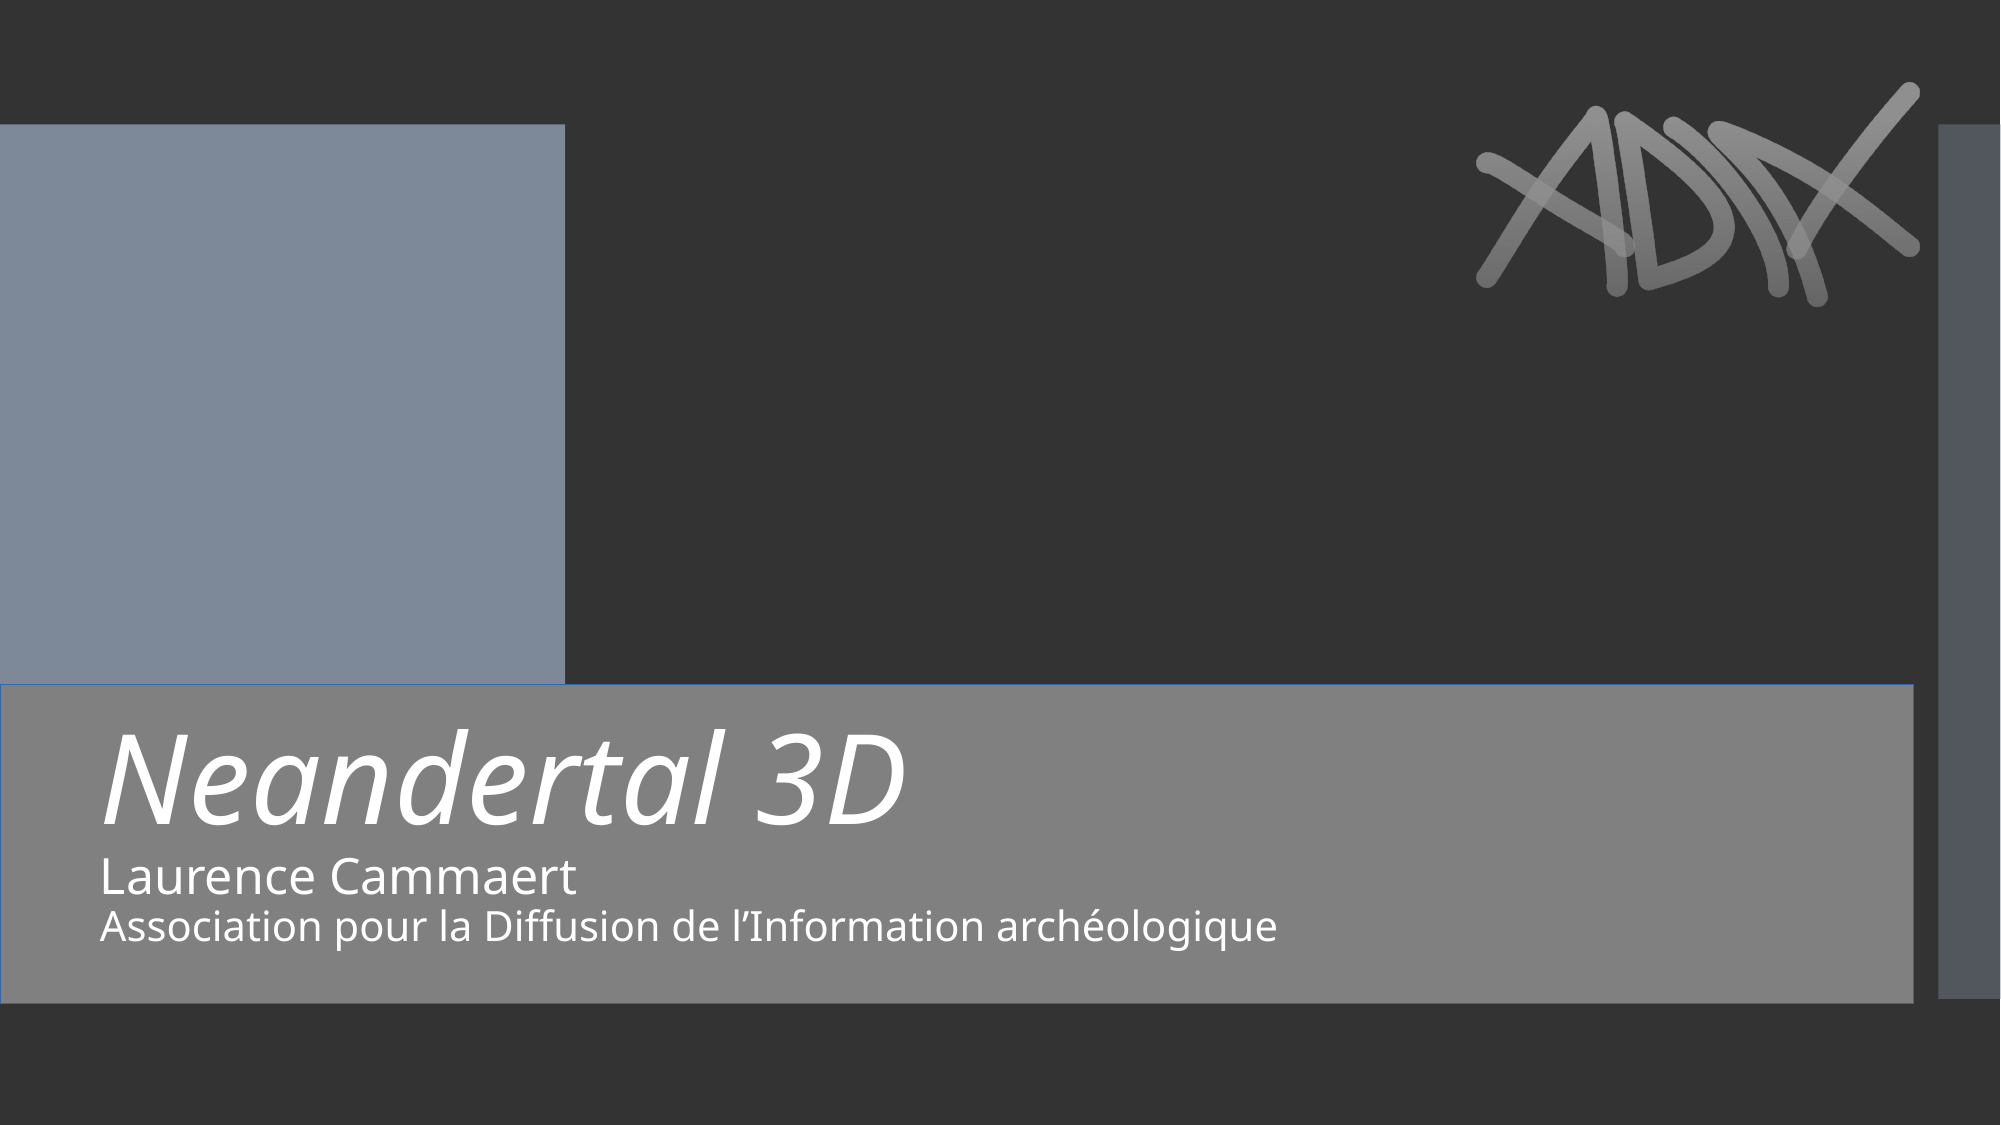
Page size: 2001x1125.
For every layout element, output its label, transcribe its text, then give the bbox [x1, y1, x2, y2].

text_box [0, 684, 1914, 1004]
picture [1476, 82, 1920, 308]
list Neandertal 3D Laurence Cammaert Association pour la Diffusion de l’Information archéologique [99, 716, 1902, 1028]
